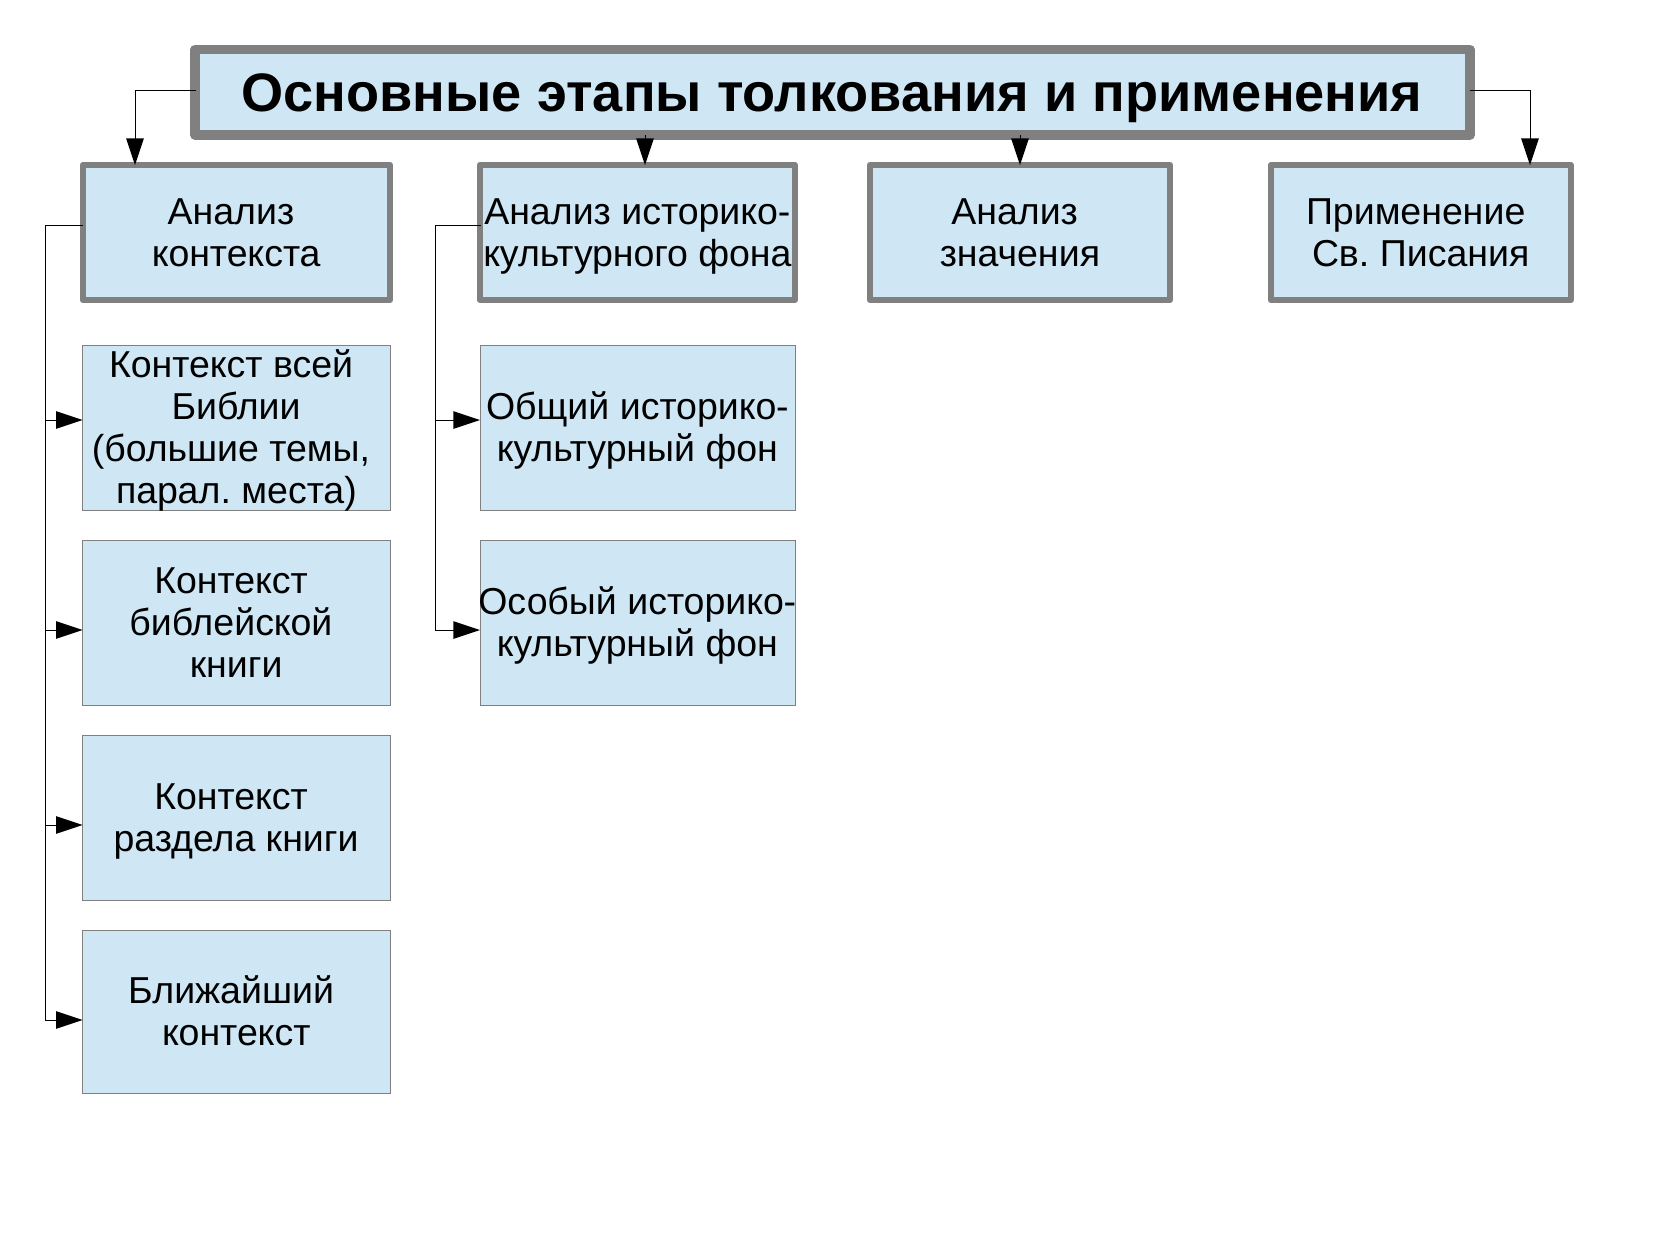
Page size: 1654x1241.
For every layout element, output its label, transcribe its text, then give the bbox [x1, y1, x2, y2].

text_box Контекст библейской книги [82, 540, 391, 706]
text_box Анализ историко- культурного фона [480, 165, 796, 301]
text_box Контекст всей Библии (большие темы, парал. места) [82, 345, 391, 511]
text_box Особый историко- культурный фон [480, 540, 796, 706]
text_box Контекст раздела книги [82, 735, 391, 901]
text_box Анализ контекста [82, 165, 391, 301]
text_box Общий историко- культурный фон [480, 345, 796, 511]
text_box Основные этапы толкования и применения [195, 49, 1471, 136]
text_box Анализ значения [870, 165, 1171, 301]
text_box Ближайший контекст [82, 930, 391, 1094]
text_box Применение Св. Писания [1270, 165, 1571, 301]
